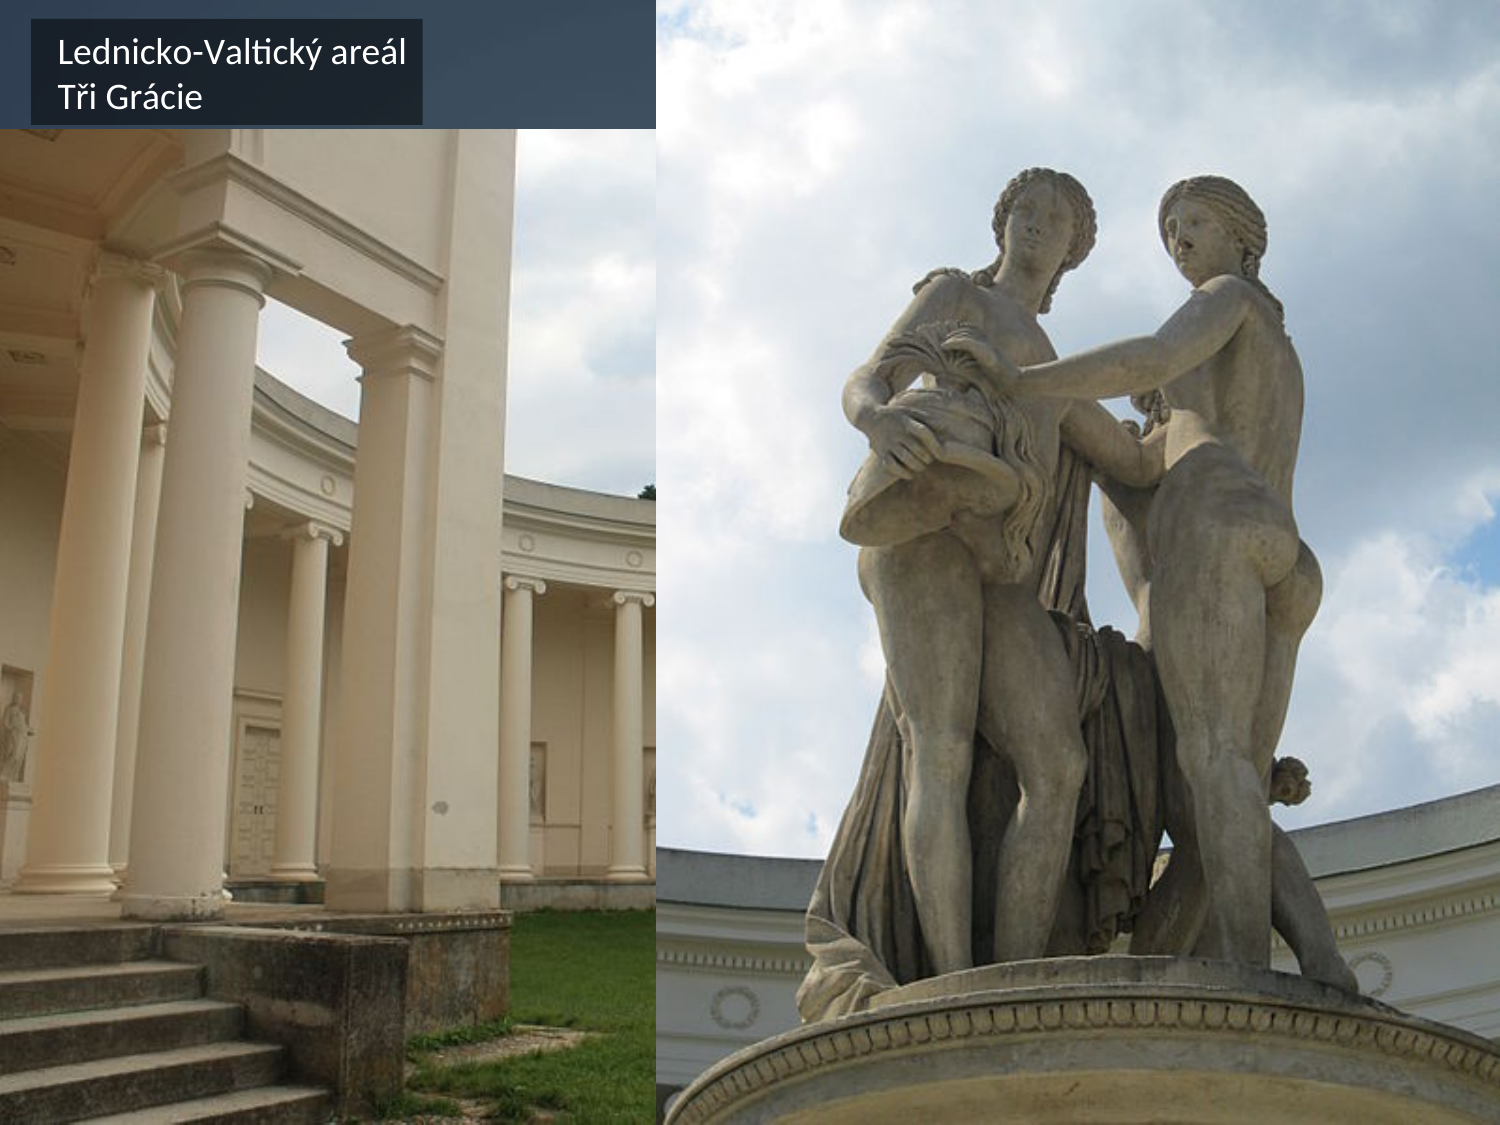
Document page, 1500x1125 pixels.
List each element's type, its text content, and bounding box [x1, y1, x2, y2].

text_box Lednicko-Valtický areál Tři Grácie [42, 18, 423, 125]
text_box [31, 18, 42, 125]
picture [0, 0, 1500, 1125]
